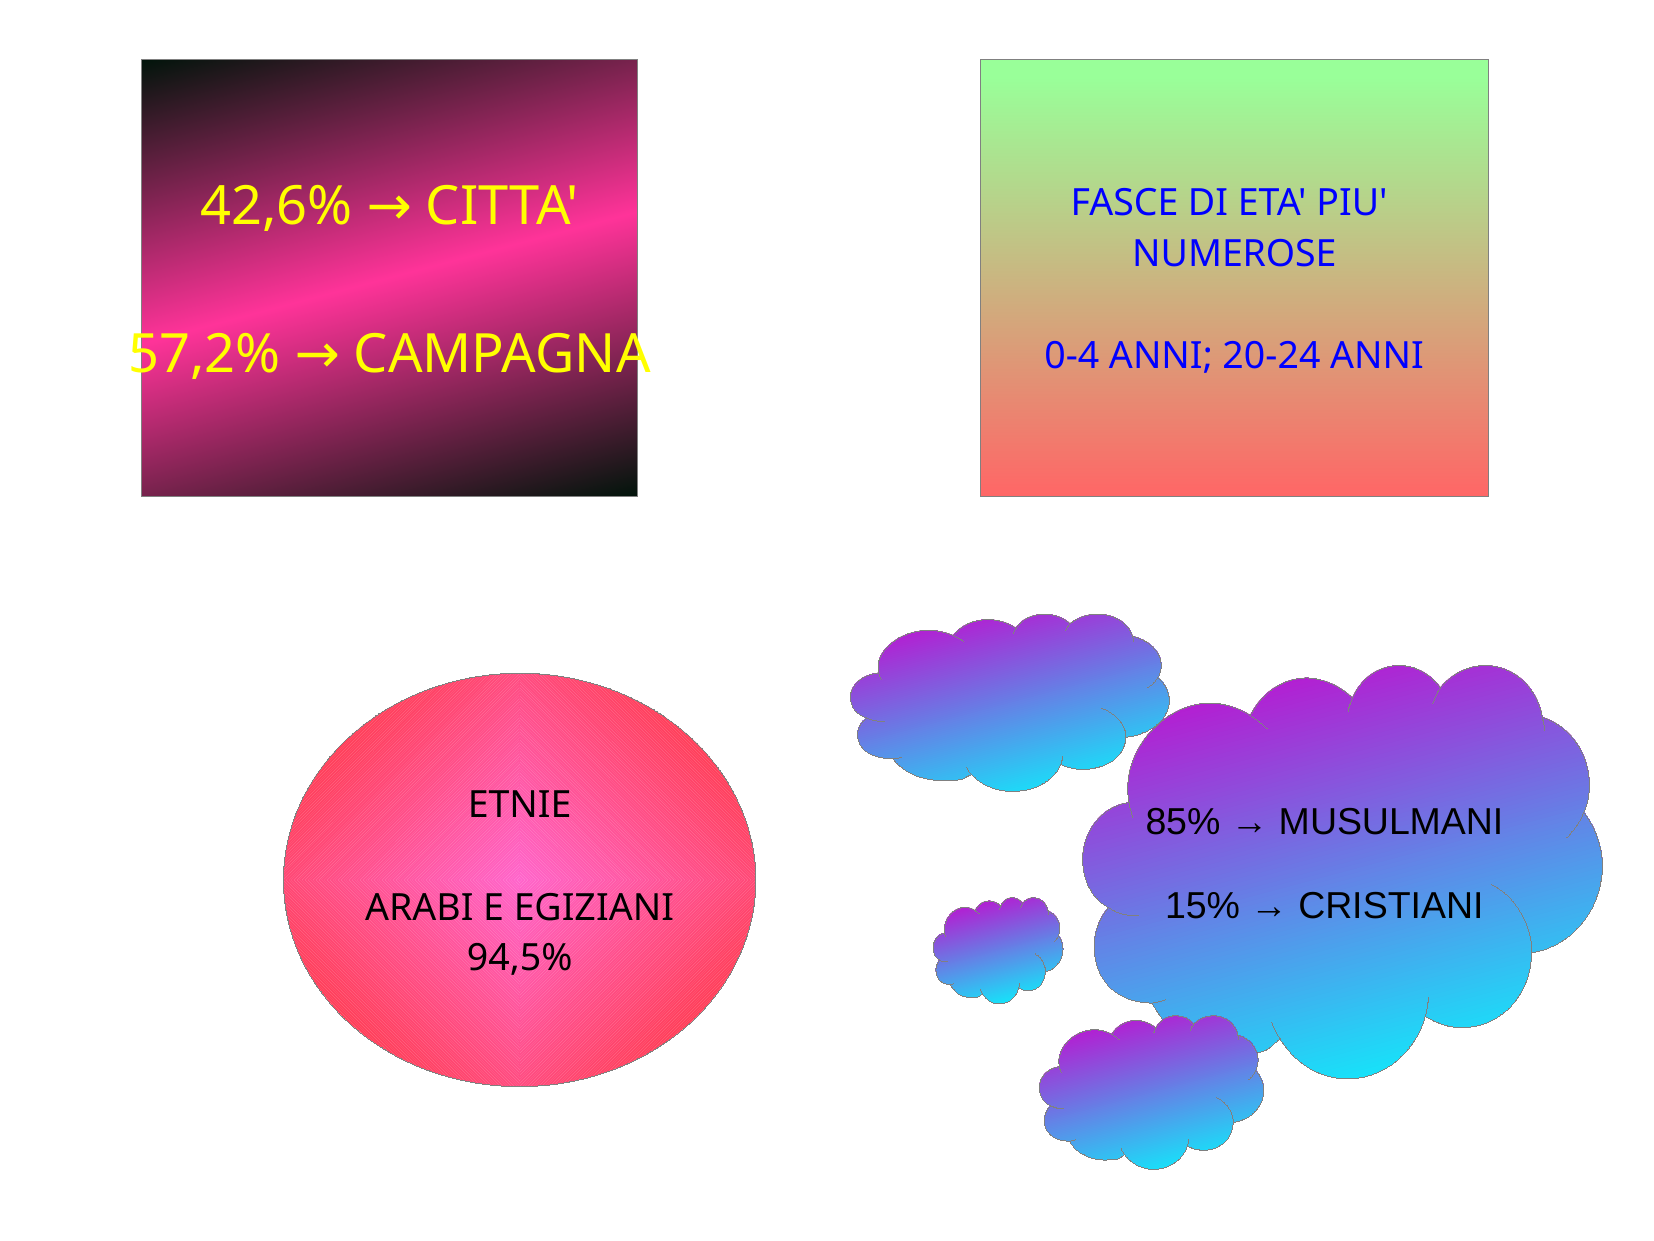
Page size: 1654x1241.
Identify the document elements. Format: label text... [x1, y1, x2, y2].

text_box [1039, 1015, 1264, 1170]
text_box [933, 897, 1064, 1004]
text_box [850, 614, 1170, 792]
text_box ETNIE ARABI E EGIZIANI 94,5% [283, 673, 756, 1087]
text_box 42,6% → CITTA' 57,2% → CAMPAGNA [141, 59, 638, 497]
text_box FASCE DI ETA' PIU' NUMEROSE 0-4 ANNI; 20-24 ANNI [980, 59, 1489, 497]
text_box 85% → MUSULMANI 15% → CRISTIANI [1082, 665, 1603, 1079]
